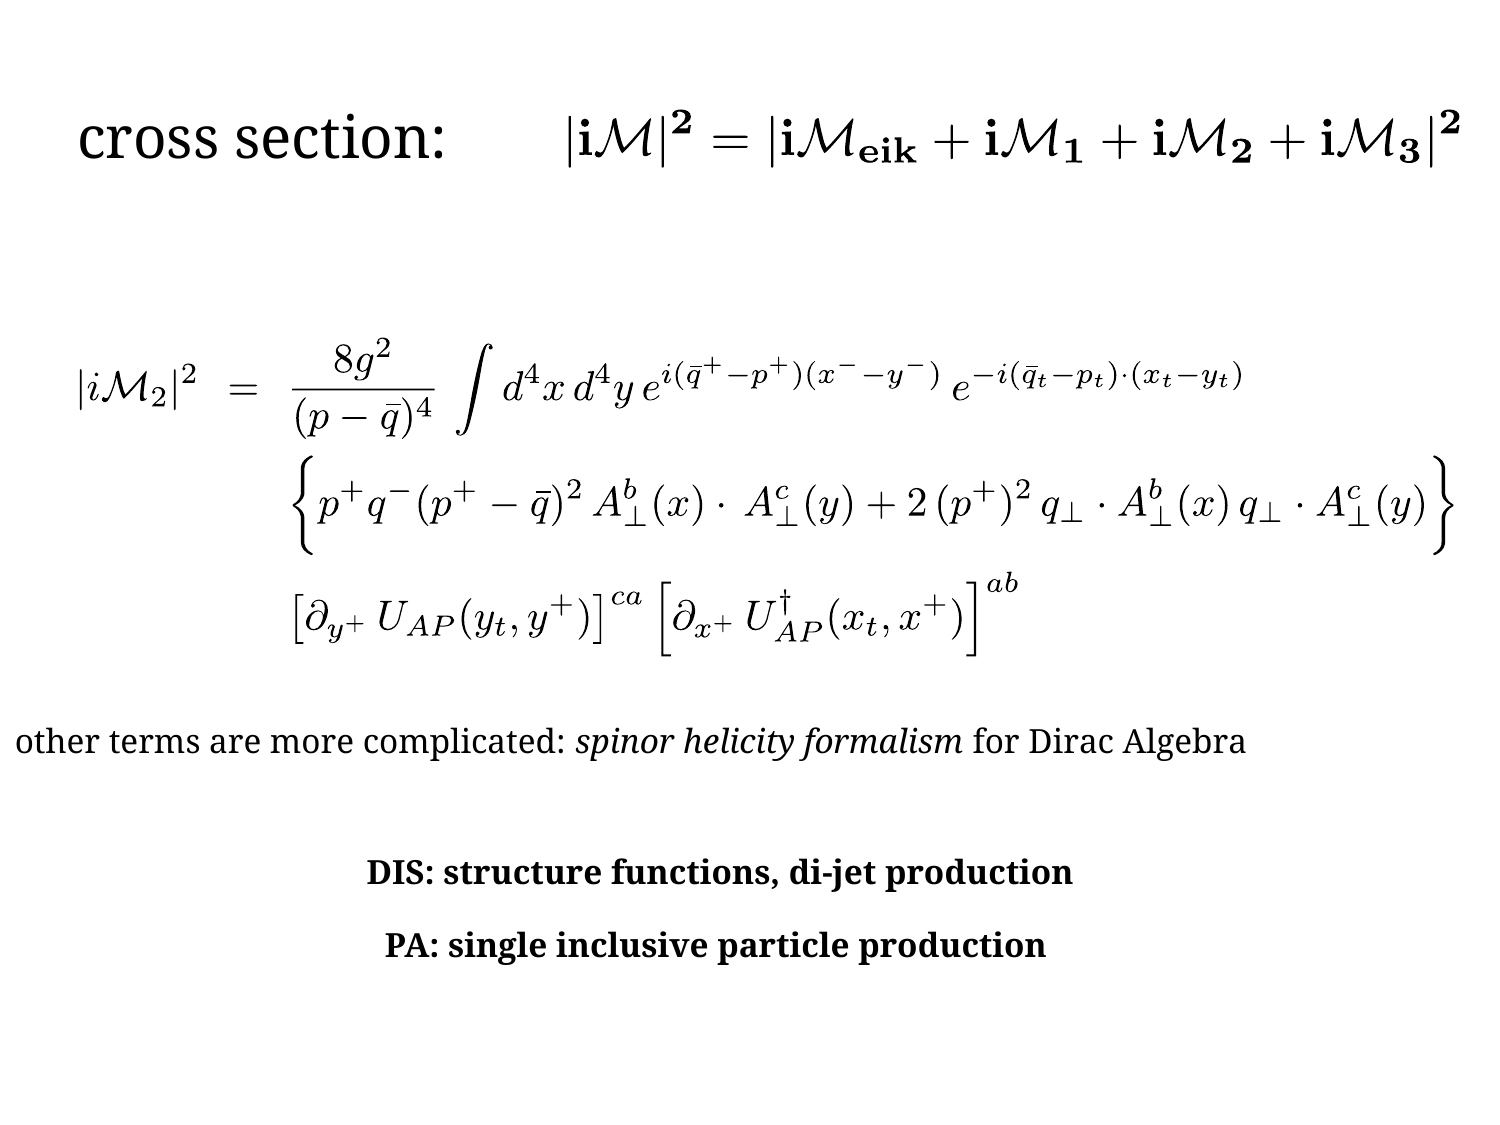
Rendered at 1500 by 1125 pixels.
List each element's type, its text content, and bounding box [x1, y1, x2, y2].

text_box other terms are more complicated: spinor helicity formalism for Dirac Algebra [0, 712, 1500, 818]
text_box DIS: structure functions, di-jet production PA: single inclusive particle production [0, 825, 1442, 986]
text_box [75, 337, 1459, 657]
text_box cross section: [0, 92, 526, 188]
text_box [562, 109, 1462, 168]
